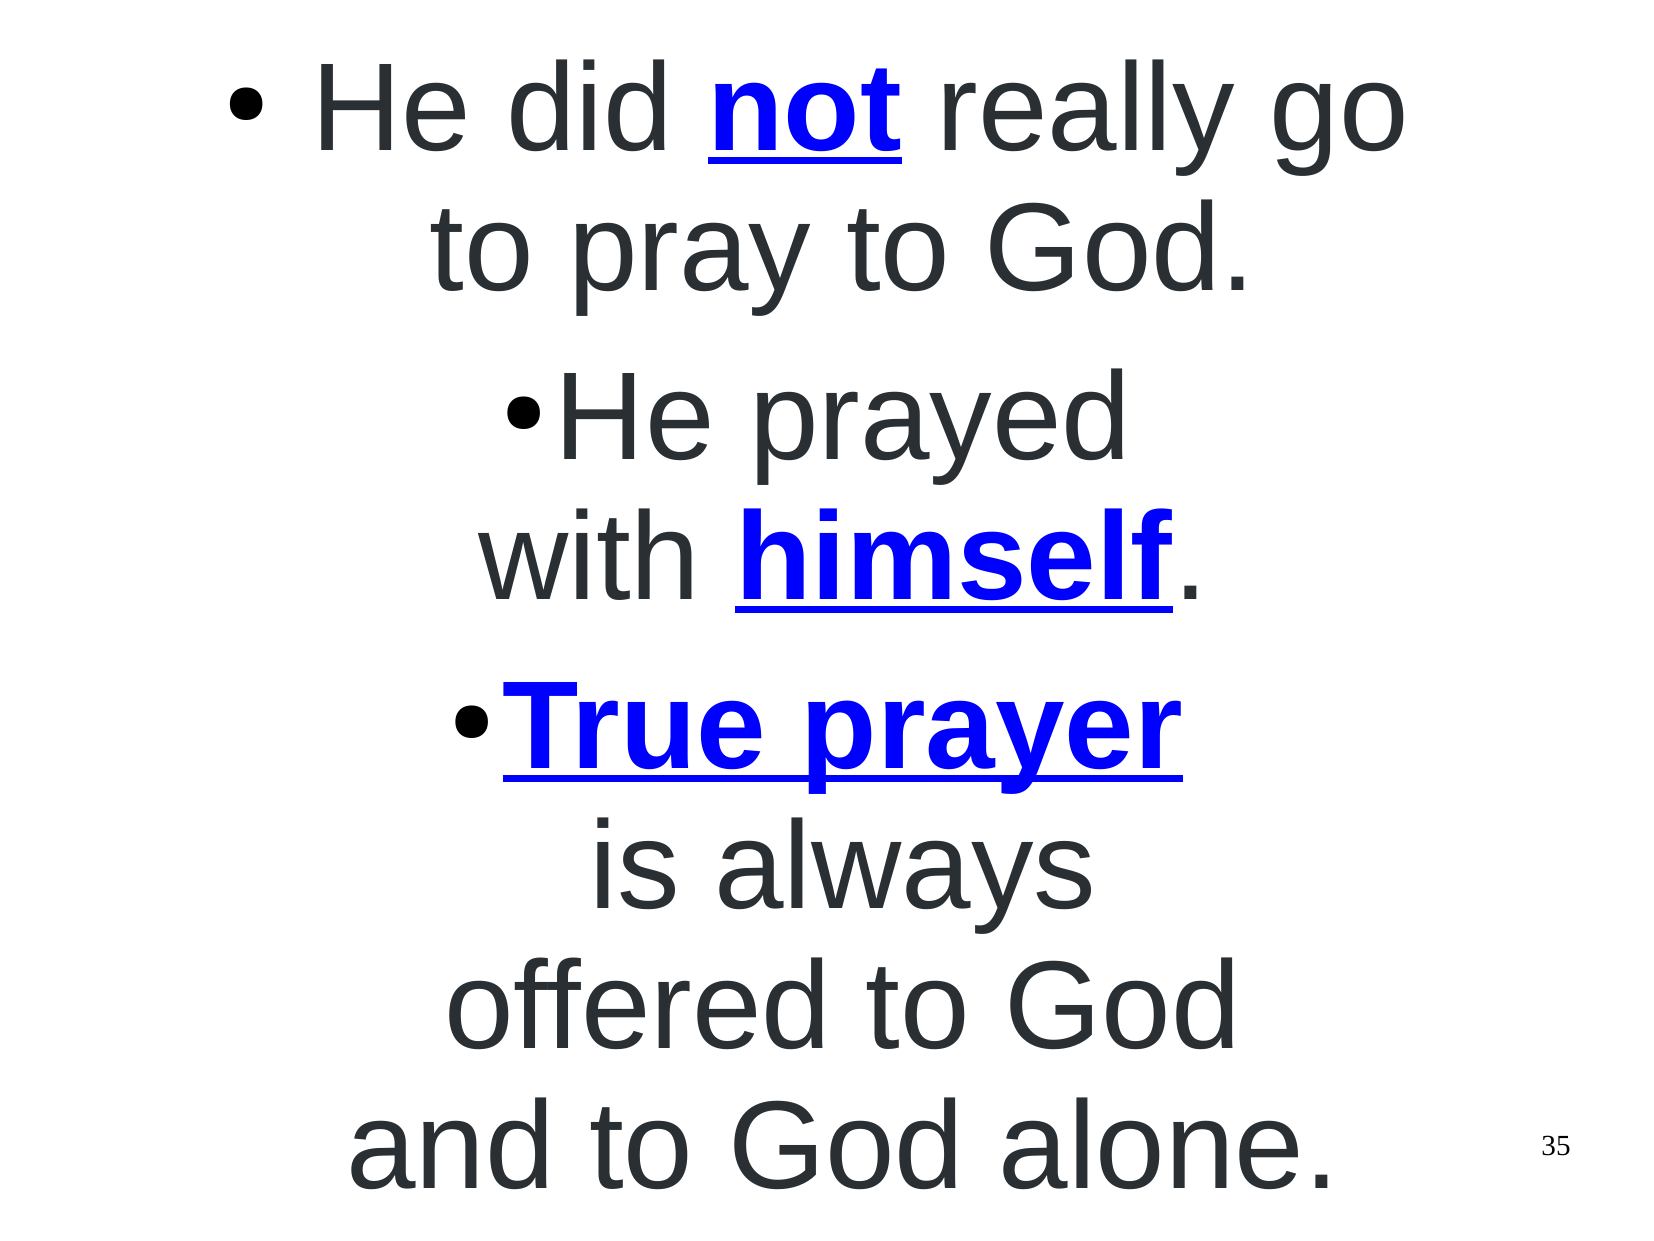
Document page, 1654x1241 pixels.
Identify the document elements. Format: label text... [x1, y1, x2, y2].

list He did not really go to pray to God. He prayed with himself. True prayer is always offered to God and to God alone. [37, 37, 1613, 1238]
